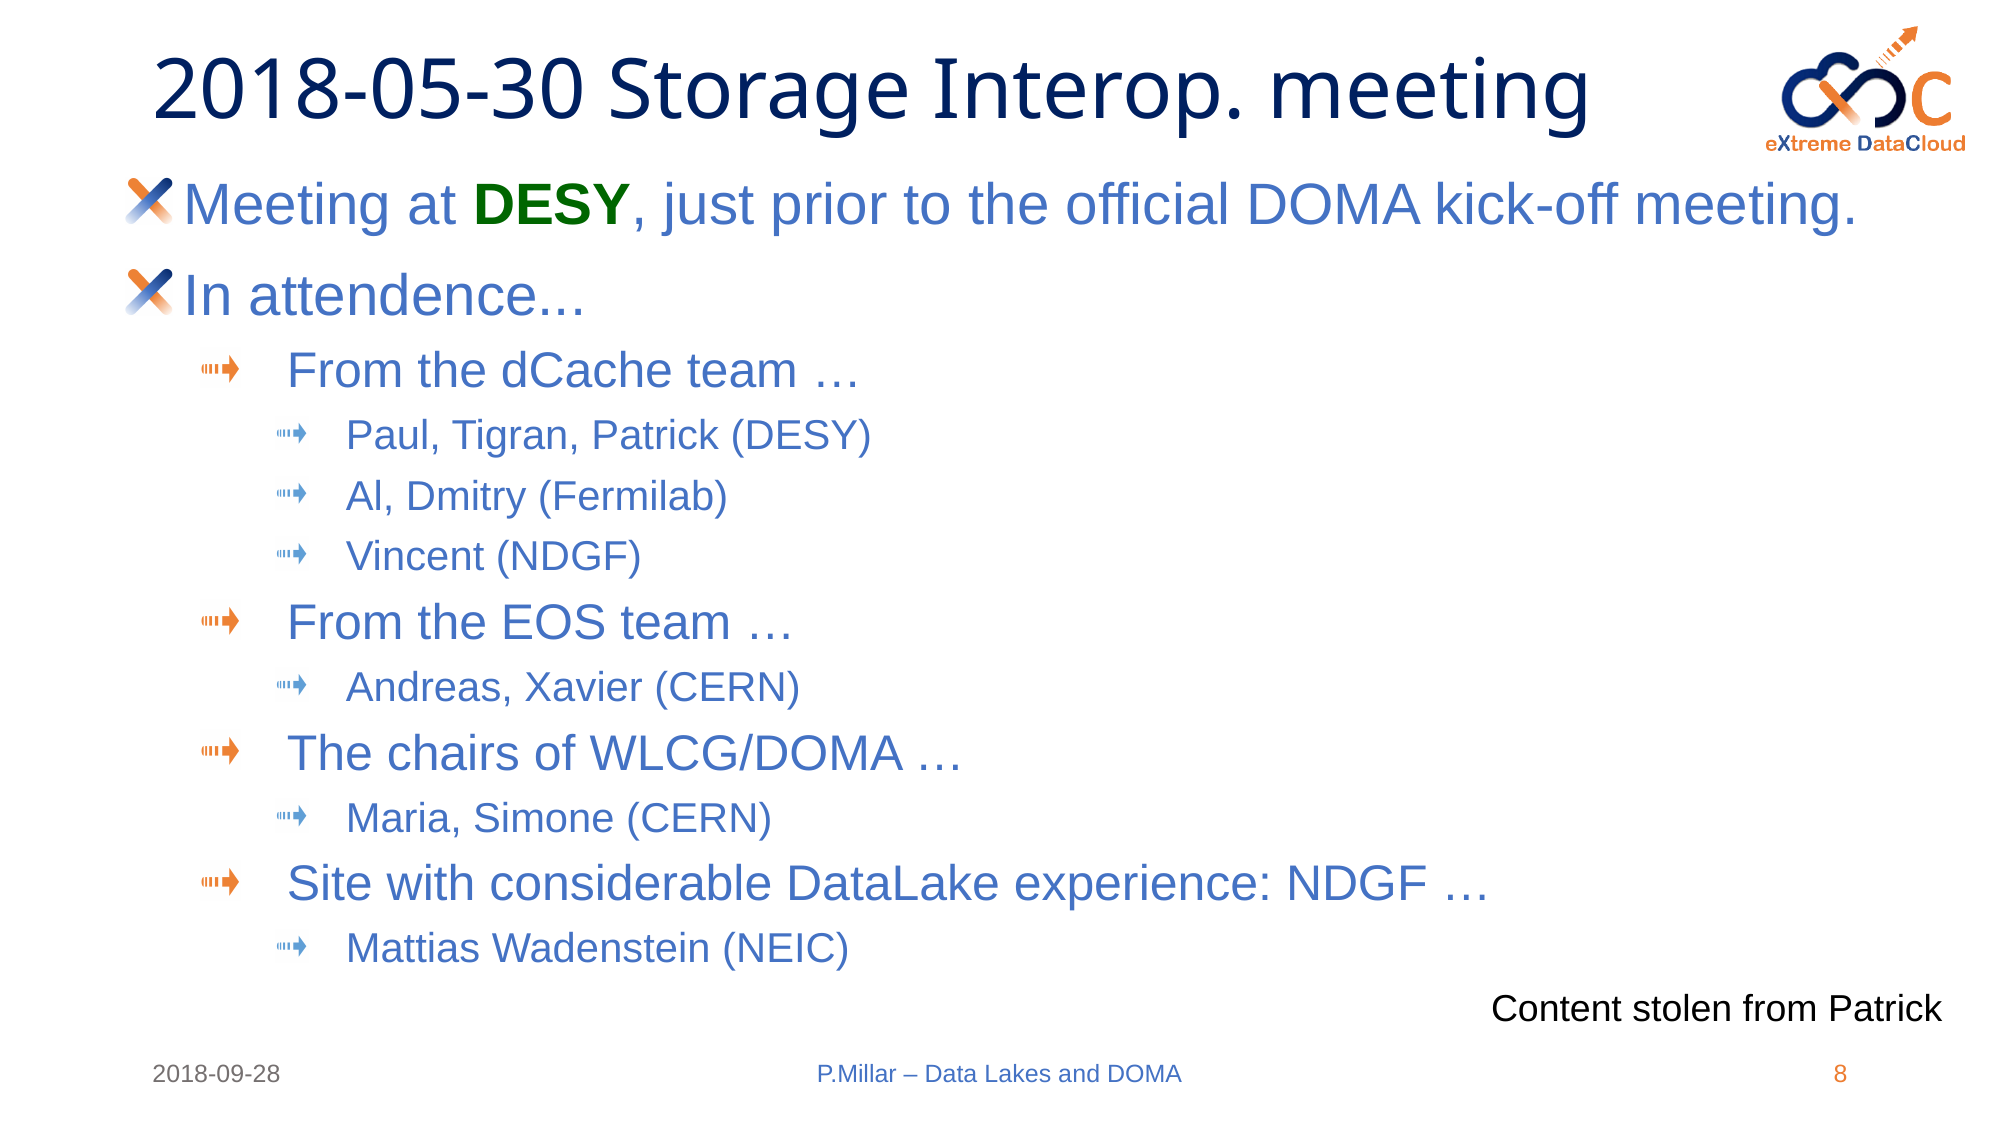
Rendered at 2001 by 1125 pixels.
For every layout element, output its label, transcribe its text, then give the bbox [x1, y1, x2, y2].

slide_number 2018-09-28 [137, 1043, 588, 1103]
slide_number <number> [1412, 1043, 1863, 1103]
footer P.Millar – Data Lakes and DOMA [662, 1043, 1338, 1103]
title 2018-05-30 Storage Interop. meeting [137, 18, 1777, 152]
picture [1740, 18, 1985, 170]
text_box Content stolen from Patrick [1476, 980, 1973, 1052]
list Meeting at DESY, just prior to the official DOMA kick-off meeting. In attendence... From the dCache team … Paul, Tigran, Patrick (DESY) Al, Dmitry (Fermilab) Vincent (NDGF) From the EOS team … Andreas, Xavier (CERN) The chairs of WLCG/DOMA … Maria, Simone (CERN) Site with considerable DataLake experience: NDGF … Mattias Wadenstein (NEIC) [110, 158, 1948, 1043]
